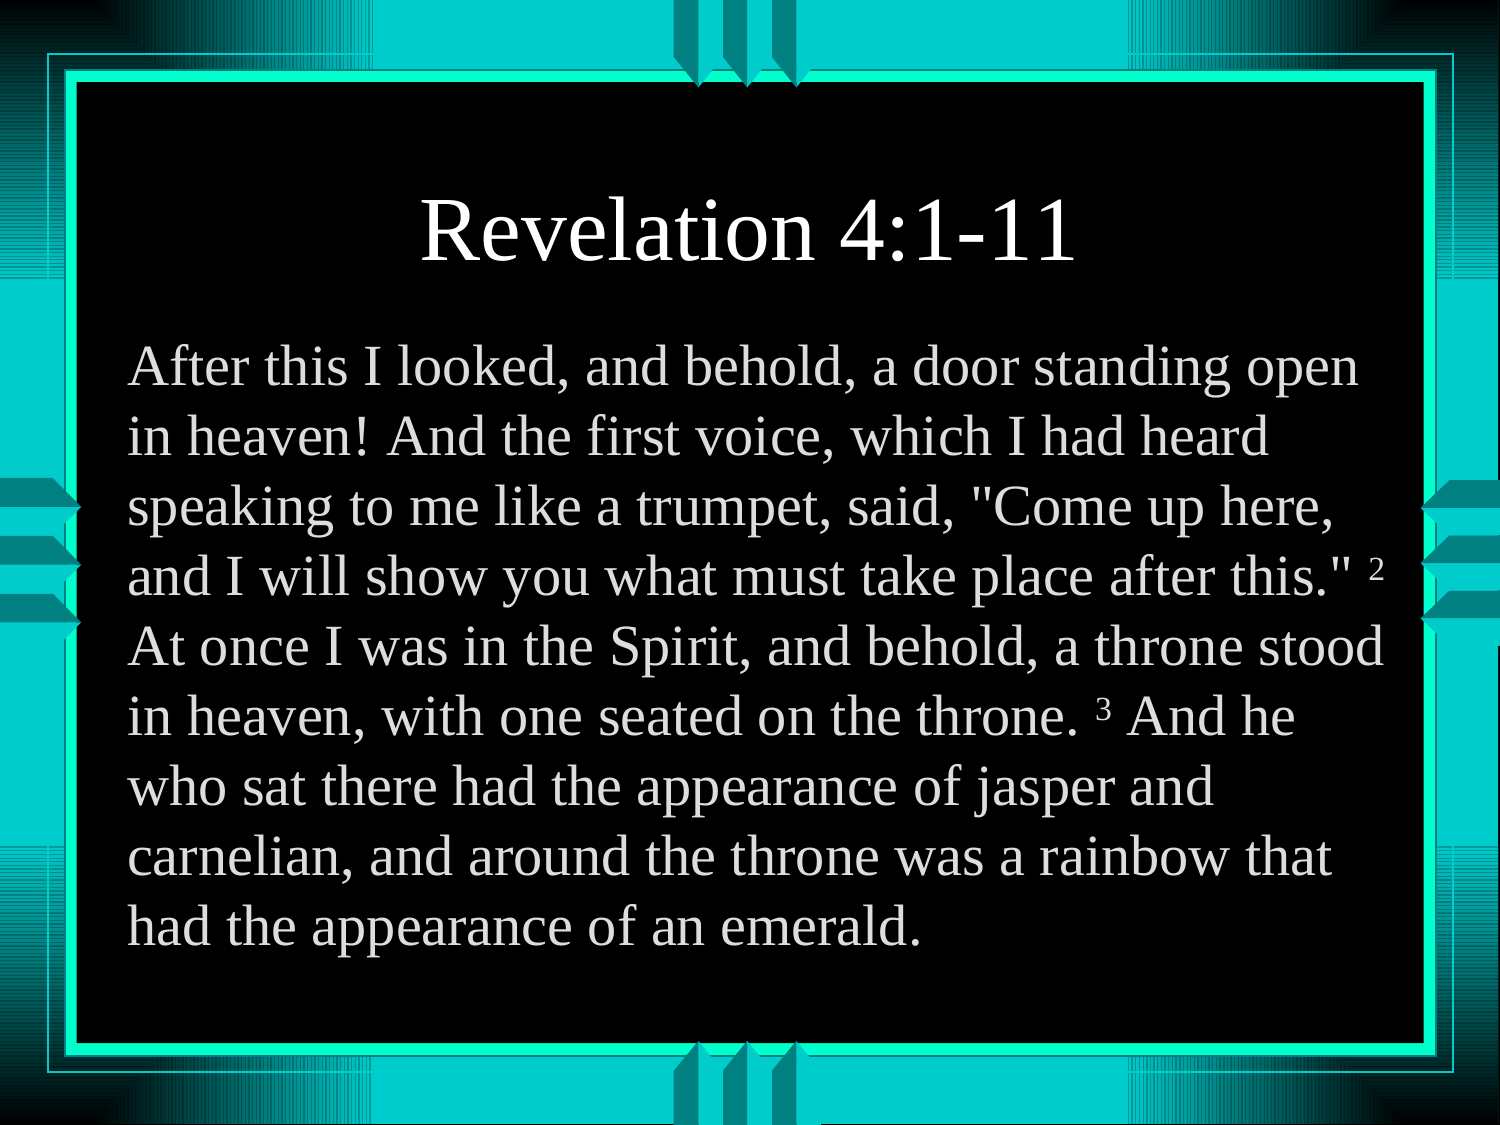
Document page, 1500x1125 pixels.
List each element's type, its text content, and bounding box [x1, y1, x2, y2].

text_box After this I looked, and behold, a door standing open in heaven! And the first voice, which I had heard speaking to me like a trumpet, said, "Come up here, and I will show you what must take place after this." 2 At once I was in the Spirit, and behold, a throne stood in heaven, with one seated on the throne. 3 And he who sat there had the appearance of jasper and carnelian, and around the throne was a rainbow that had the appearance of an emerald. [112, 319, 1426, 987]
title Revelation 4:1-11 [112, 99, 1388, 288]
